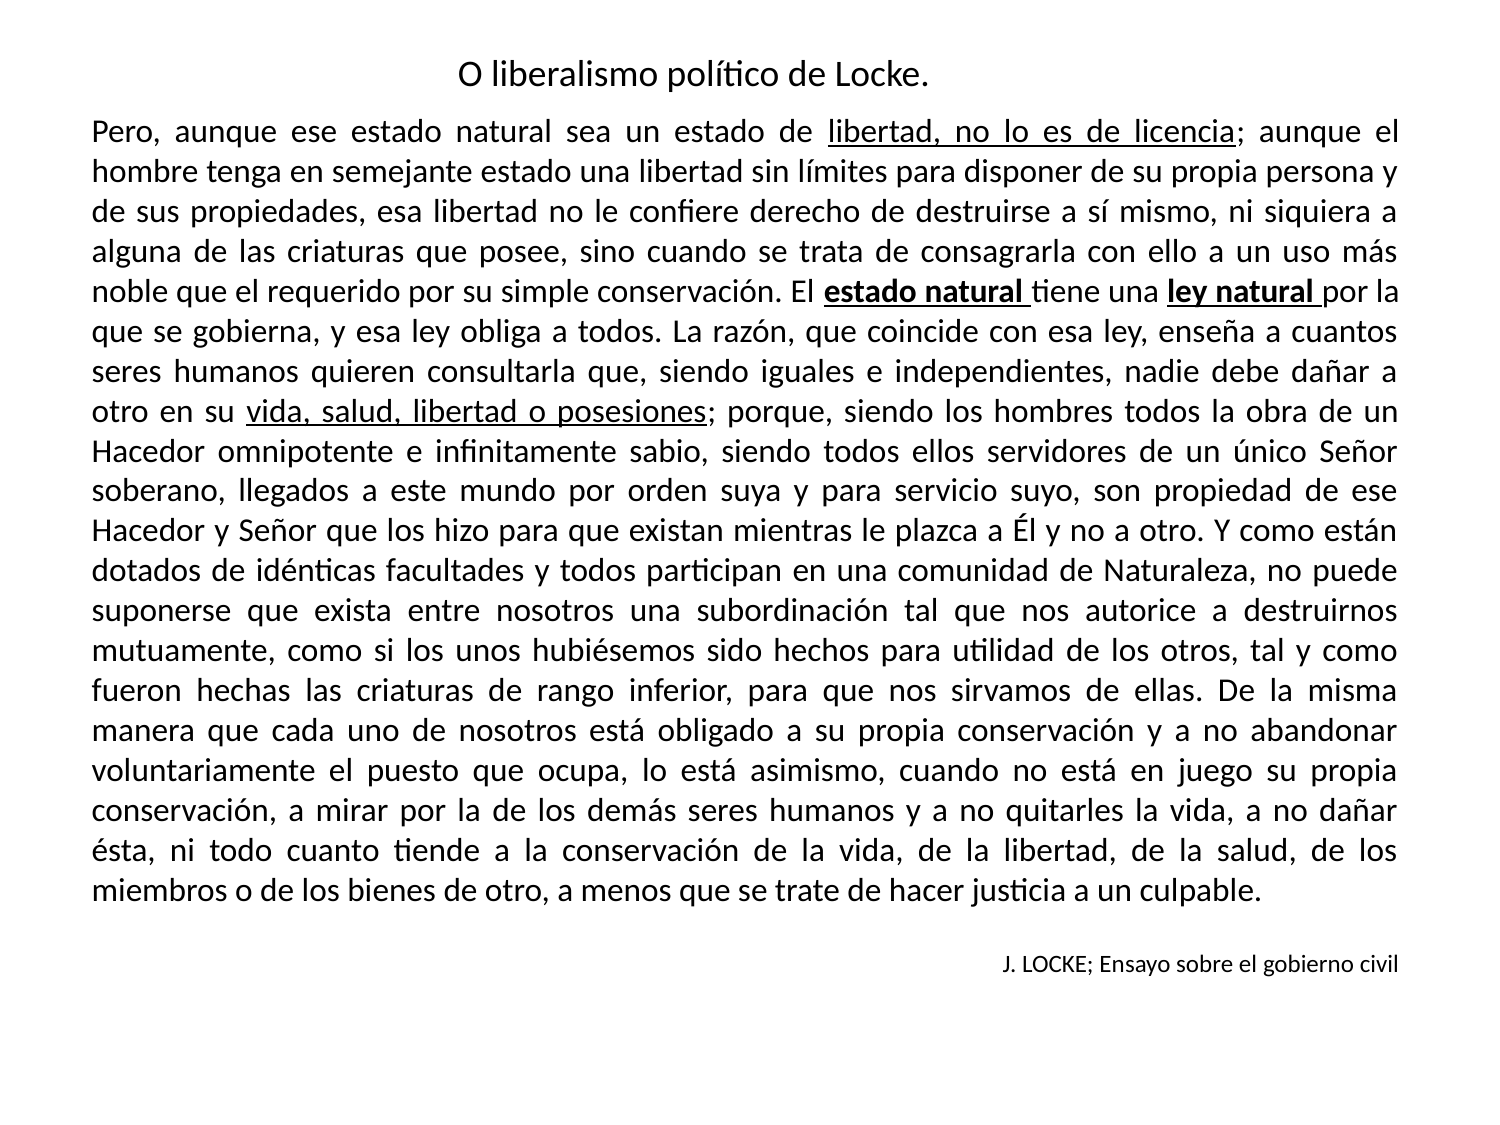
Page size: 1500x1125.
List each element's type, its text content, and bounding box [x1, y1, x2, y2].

text_box O liberalismo político de Locke. [442, 41, 961, 102]
text_box Pero, aunque ese estado natural sea un estado de libertad, no lo es de licencia; aunque el hombre tenga en semejante estado una libertad sin límites para disponer de su propia persona y de sus propiedades, esa libertad no le confiere derecho de destruirse a sí mismo, ni siquiera a alguna de las criaturas que posee, sino cuando se trata de consagrarla con ello a un uso más noble que el requerido por su simple conservación. El estado natural tiene una ley natural por la que se gobierna, y esa ley obliga a todos. La razón, que coincide con esa ley, enseña a cuantos seres humanos quieren consultarla que, siendo iguales e independientes, nadie debe dañar a otro en su vida, salud, libertad o posesiones; porque, siendo los hombres todos la obra de un Hacedor omnipotente e infinitamente sabio, siendo todos ellos servidores de un único Señor soberano, llegados a este mundo por orden suya y para servicio suyo, son propiedad de ese Hacedor y Señor que los hizo para que existan mientras le plazca a Él y no a otro. Y como están dotados de idénticas facultades y todos participan en una comunidad de Naturaleza, no puede suponerse que exista entre nosotros una subordinación tal que nos autorice a destruirnos mutuamente, como si los unos hubiésemos sido hechos para utilidad de los otros, tal y como fueron hechas las criaturas de rango inferior, para que nos sirvamos de ellas. De la misma manera que cada uno de nosotros está obligado a su propia conservación y a no abandonar voluntariamente el puesto que ocupa, lo está asimismo, cuando no está en juego su propia conservación, a mirar por la de los demás seres humanos y a no quitarles la vida, a no dañar ésta, ni todo cuanto tiende a la conservación de la vida, de la libertad, de la salud, de los miembros o de los bienes de otro, a menos que se trate de hacer justicia a un culpable. J. LOCKE; Ensayo sobre el gobierno civil [77, 102, 1415, 985]
